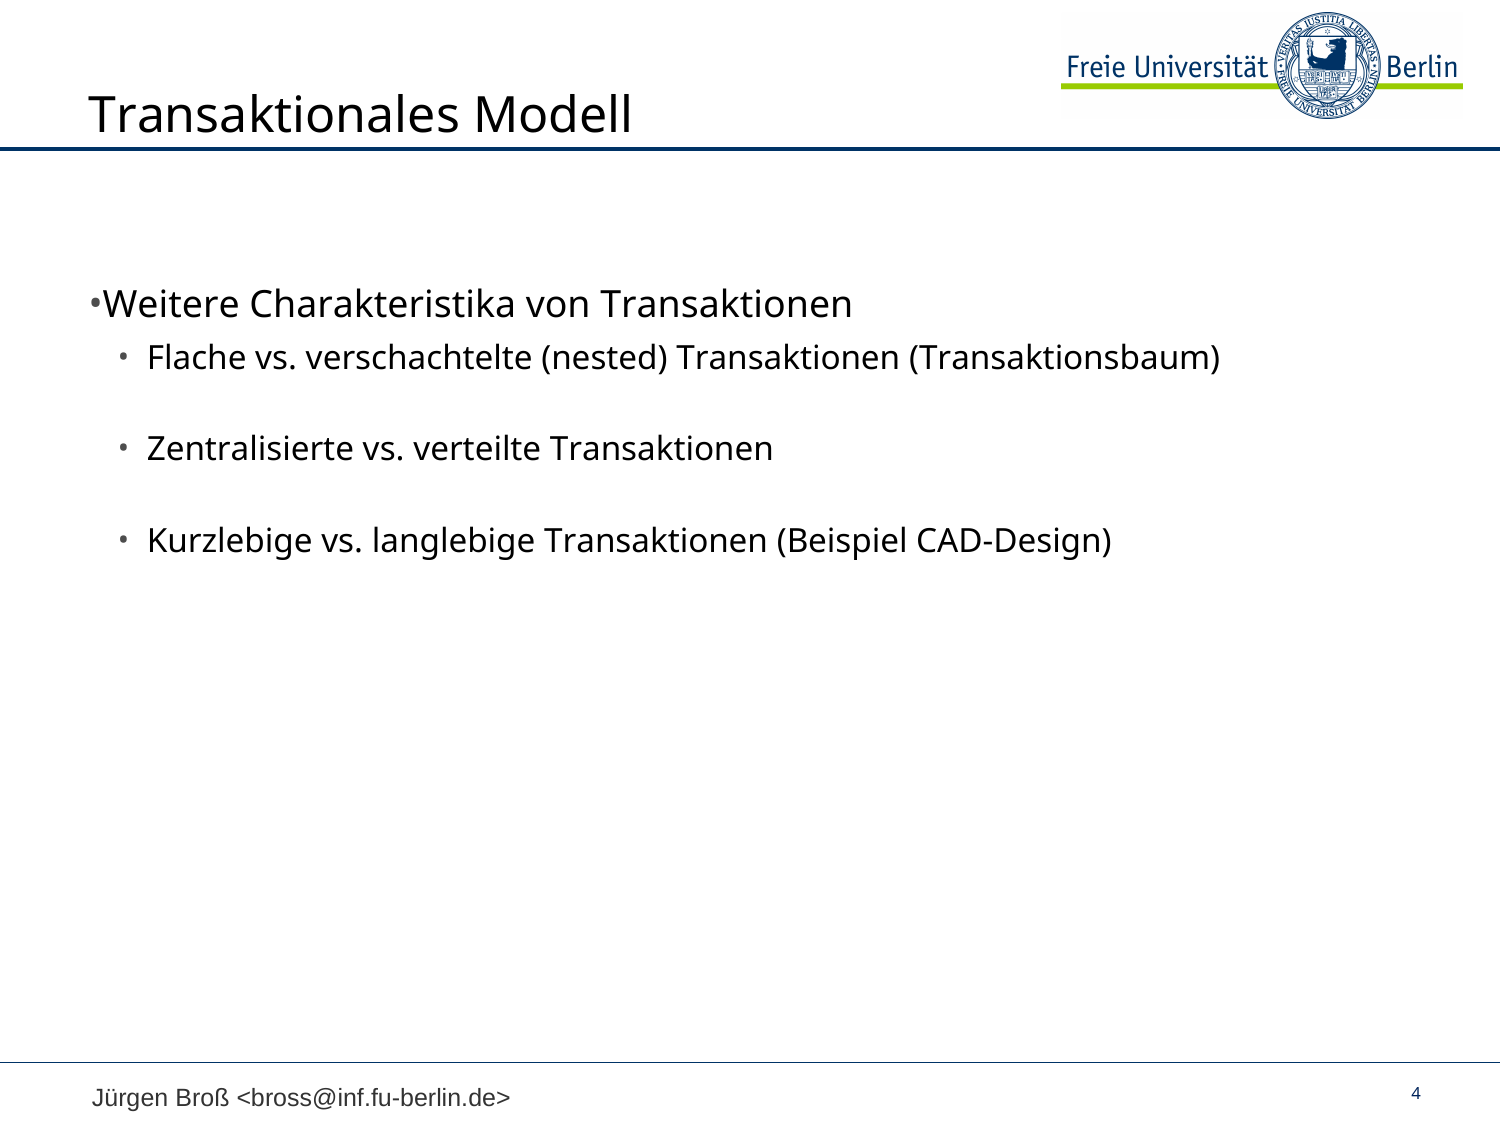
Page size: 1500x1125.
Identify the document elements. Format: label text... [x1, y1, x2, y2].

title Transaktionales Modell [88, 87, 1275, 143]
list Weitere Charakteristika von Transaktionen Flache vs. verschachtelte (nested) Transaktionen (Transaktionsbaum) Zentralisierte vs. verteilte Transaktionen Kurzlebige vs. langlebige Transaktionen (Beispiel CAD-Design) [88, 278, 1459, 1037]
picture [1061, 12, 1463, 119]
